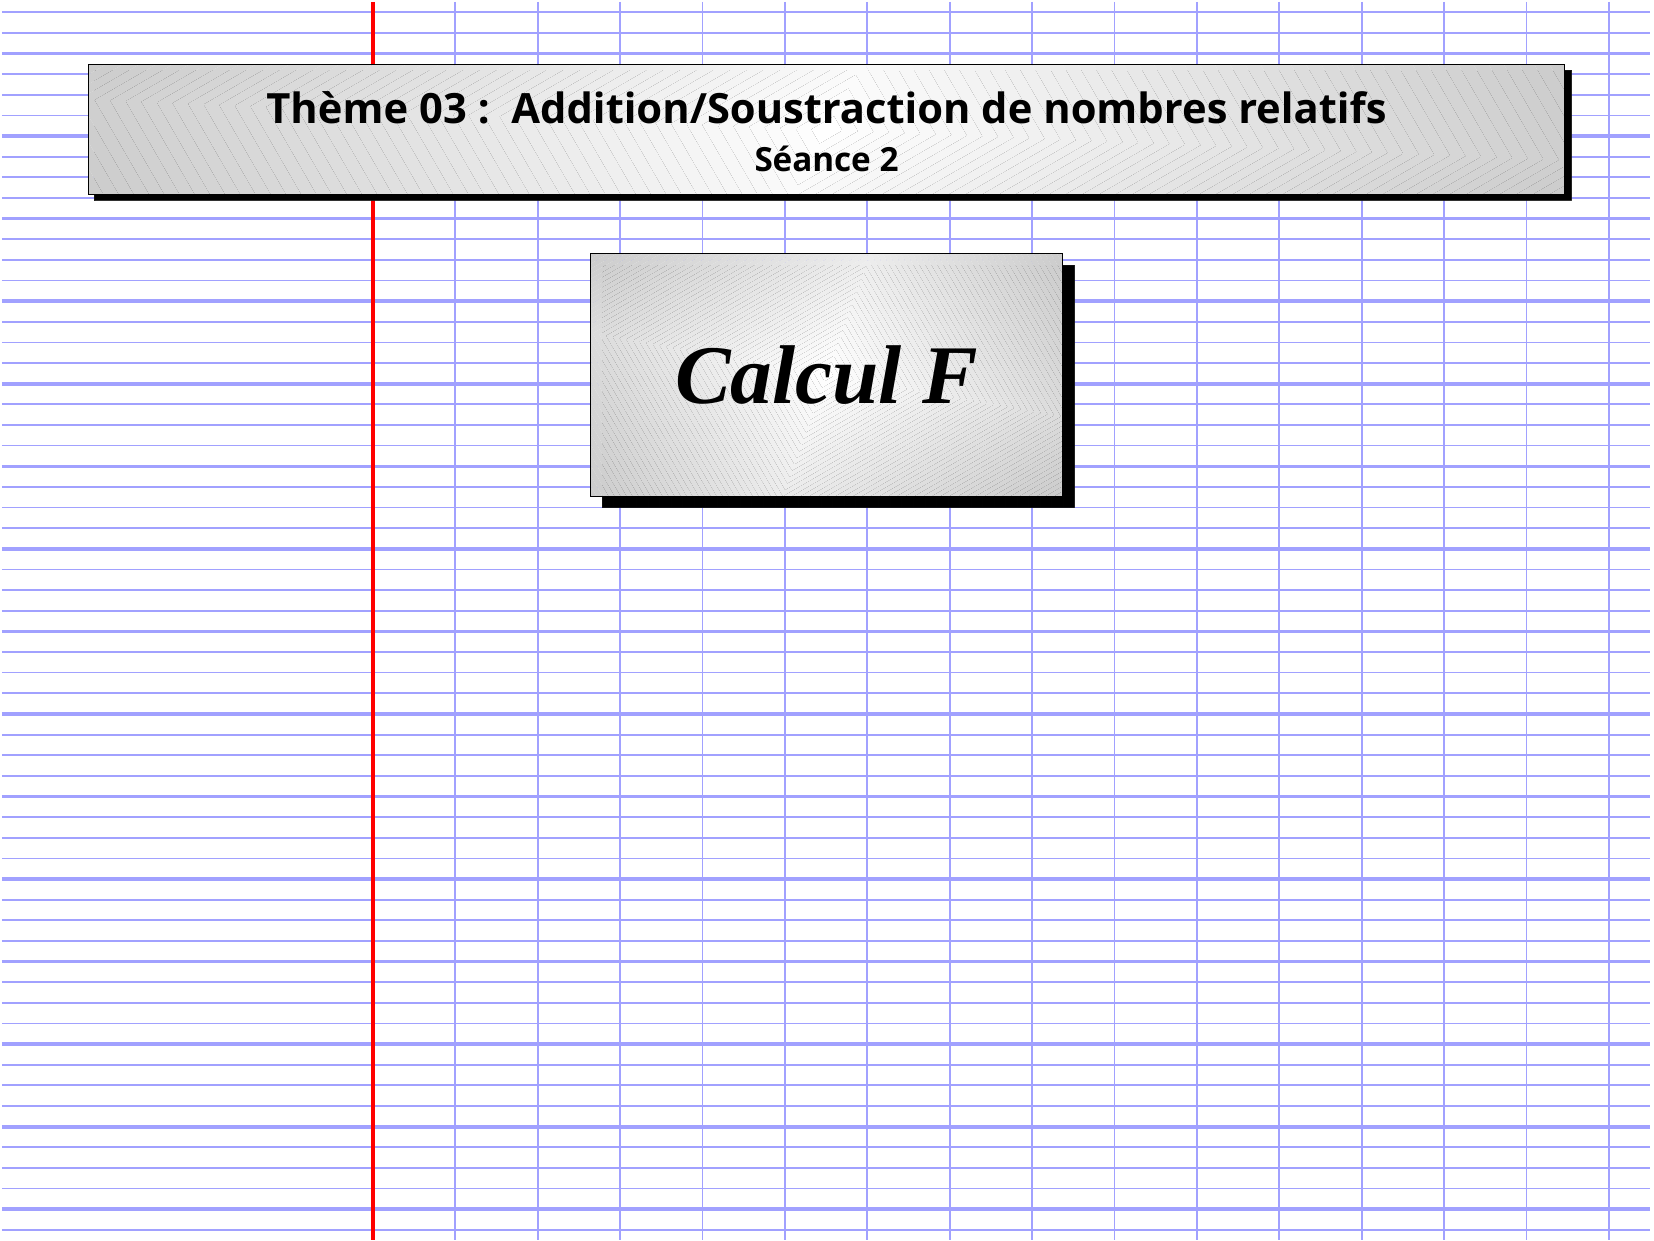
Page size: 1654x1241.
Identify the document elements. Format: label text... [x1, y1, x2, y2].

text_box Thème 03 : Addition/Soustraction de nombres relatifs Séance 2 [88, 64, 1565, 195]
text_box Calcul F [590, 253, 1063, 497]
picture [0, 0, 1654, 1241]
